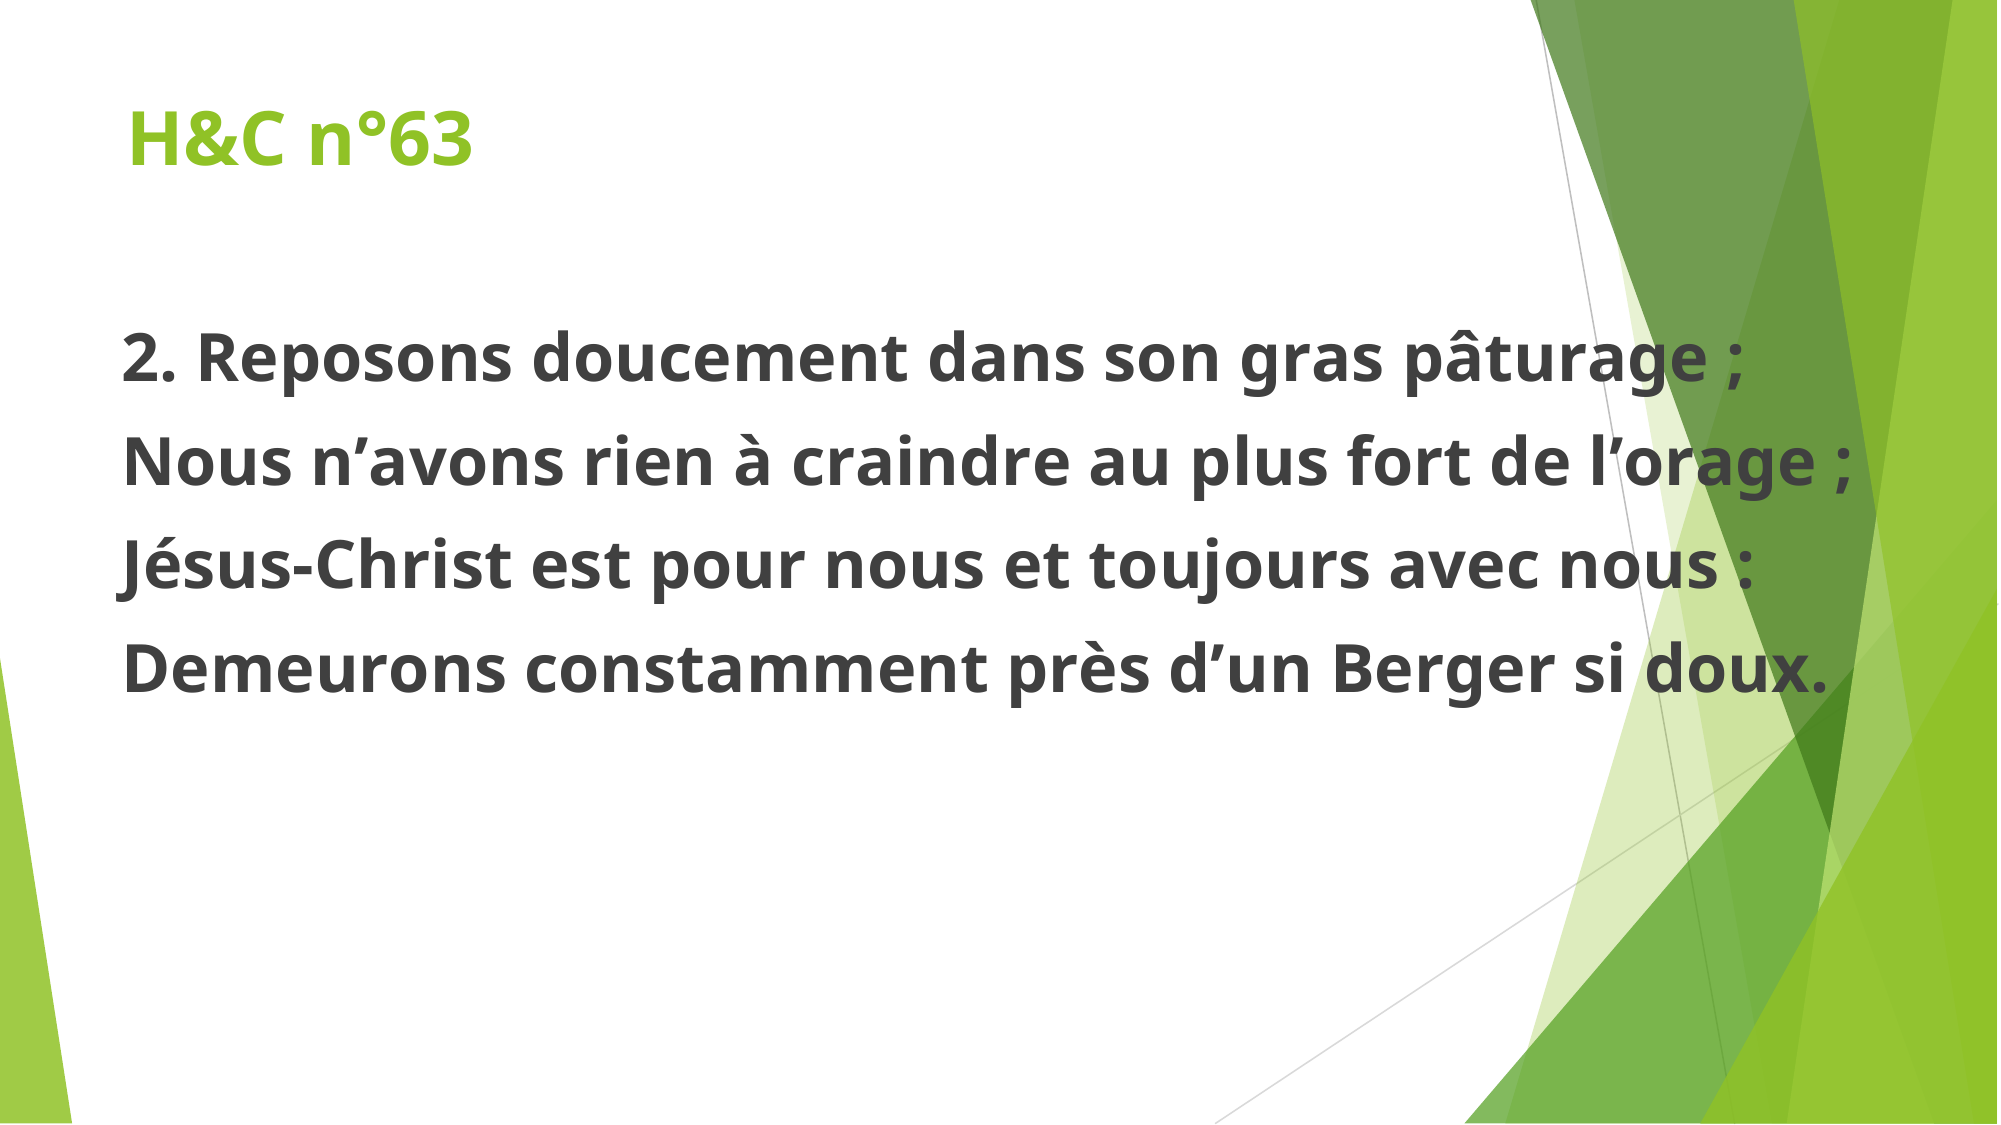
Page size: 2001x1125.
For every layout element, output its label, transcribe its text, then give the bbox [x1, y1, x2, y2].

text_box H&C n°63 [111, 82, 1522, 189]
text_box 2. Reposons doucement dans son gras pâturage ; Nous n’avons rien à craindre au plus fort de l’orage ; Jésus-Christ est pour nous et toujours avec nous : Demeurons constamment près d’un Berger si doux. [106, 295, 1961, 1074]
